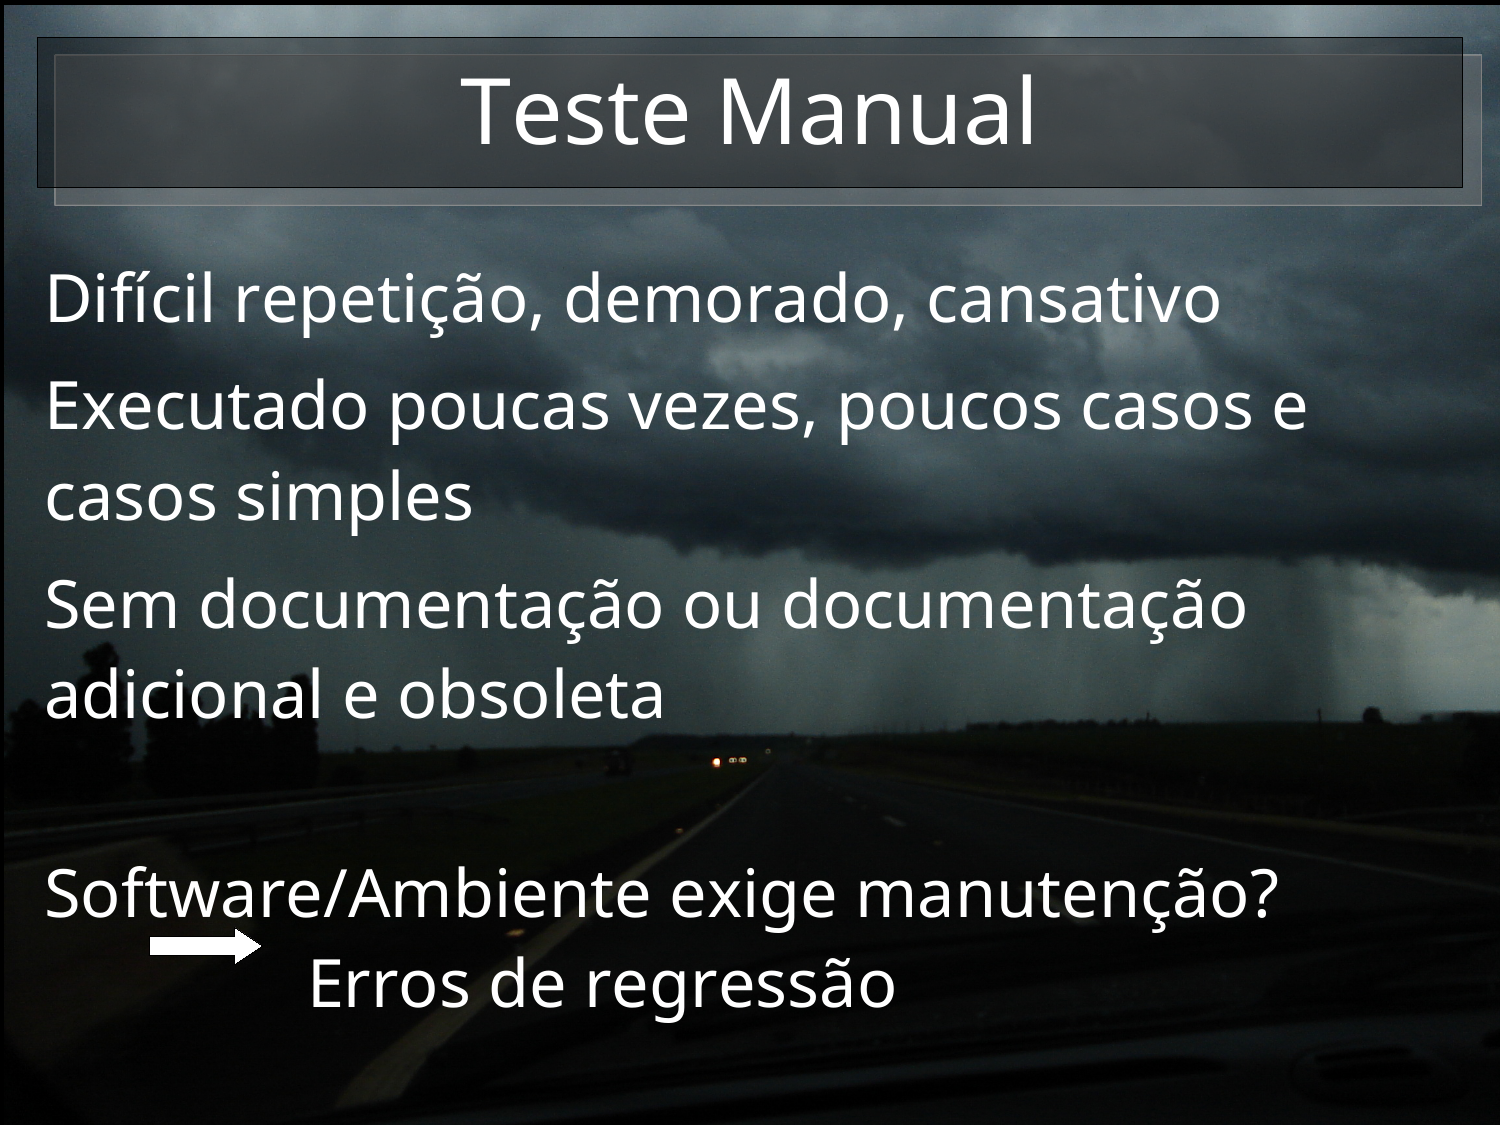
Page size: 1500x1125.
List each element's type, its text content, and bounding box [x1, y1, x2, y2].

list Difícil repetição, demorado, cansativo Executado poucas vezes, poucos casos e casos simples Sem documentação ou documentação adicional e obsoleta Software/Ambiente exige manutenção? Erros de regressão [29, 243, 1471, 1047]
text_box [149, 927, 263, 965]
picture [4, 5, 1500, 1125]
title Teste Manual [29, 31, 1471, 188]
